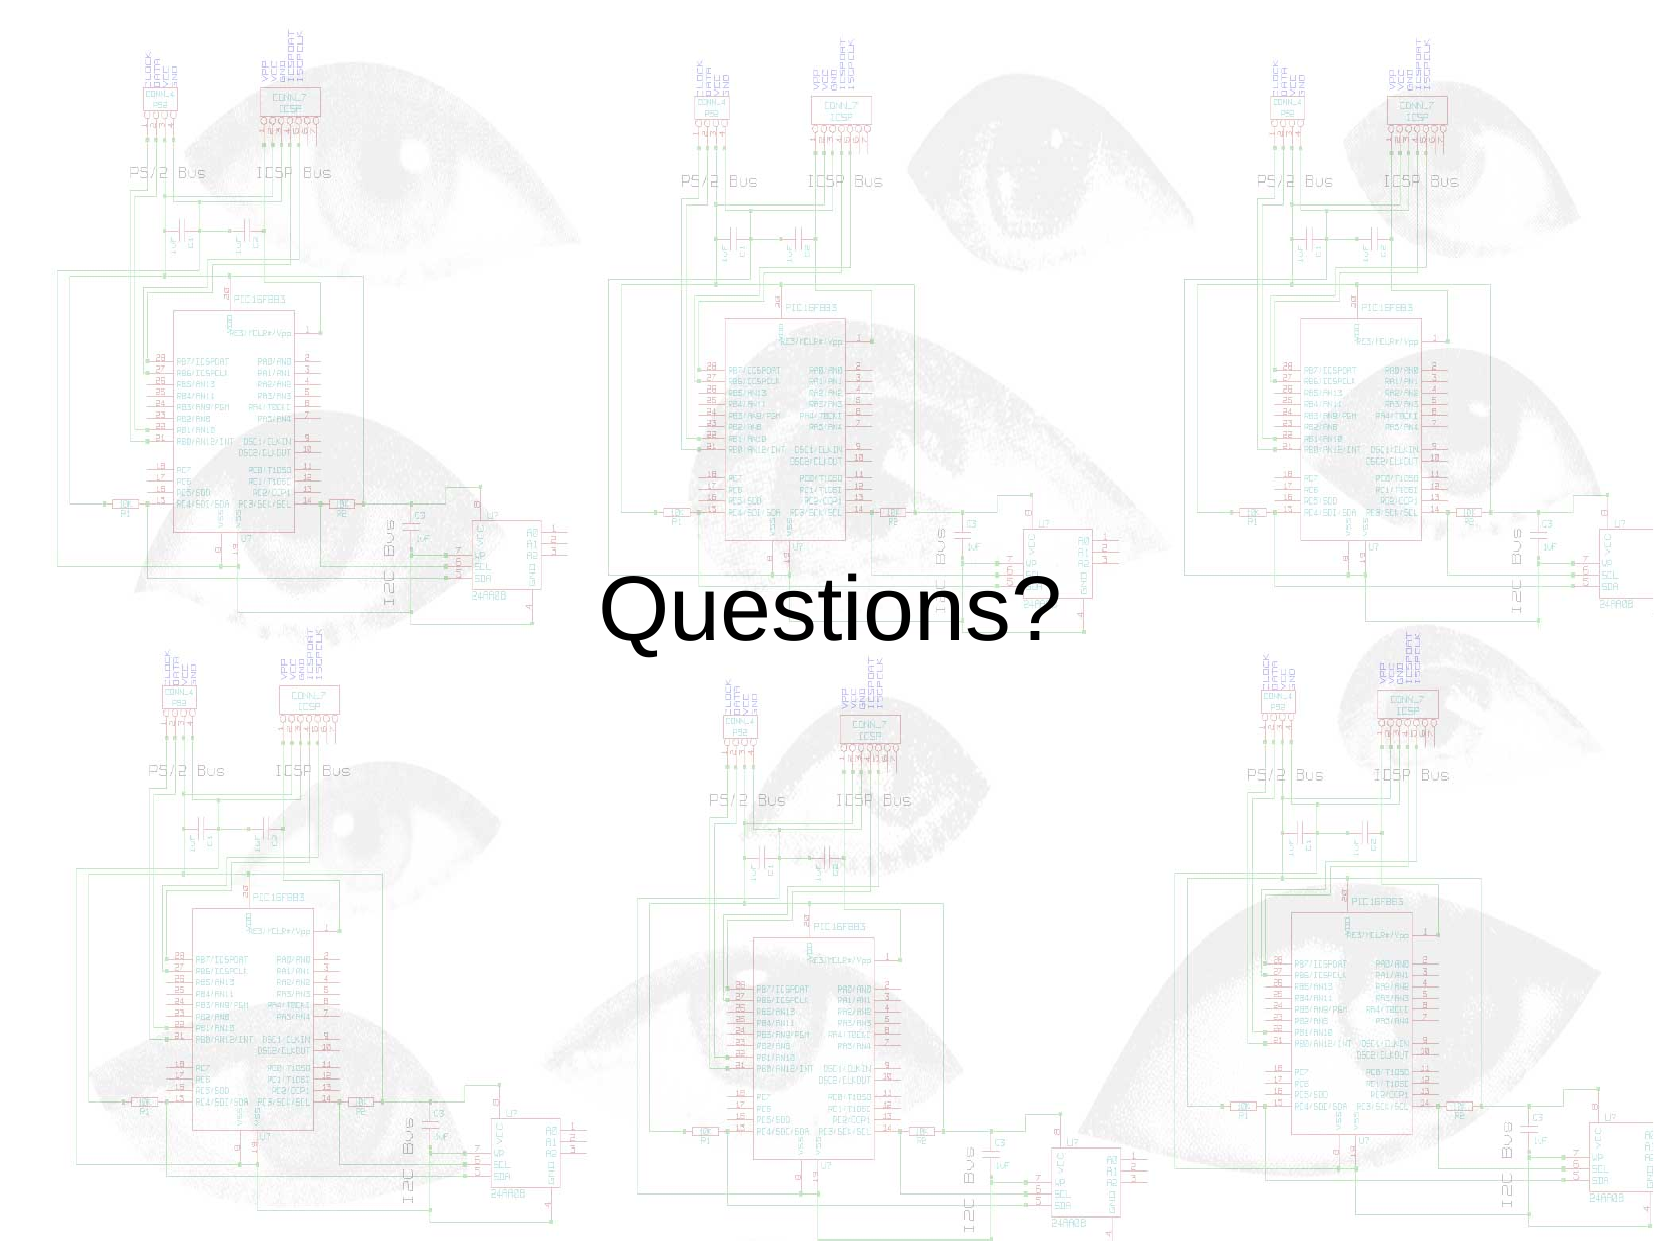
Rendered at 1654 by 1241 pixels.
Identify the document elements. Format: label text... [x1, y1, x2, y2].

picture [0, 0, 1654, 1241]
title Questions? [86, 505, 1575, 713]
